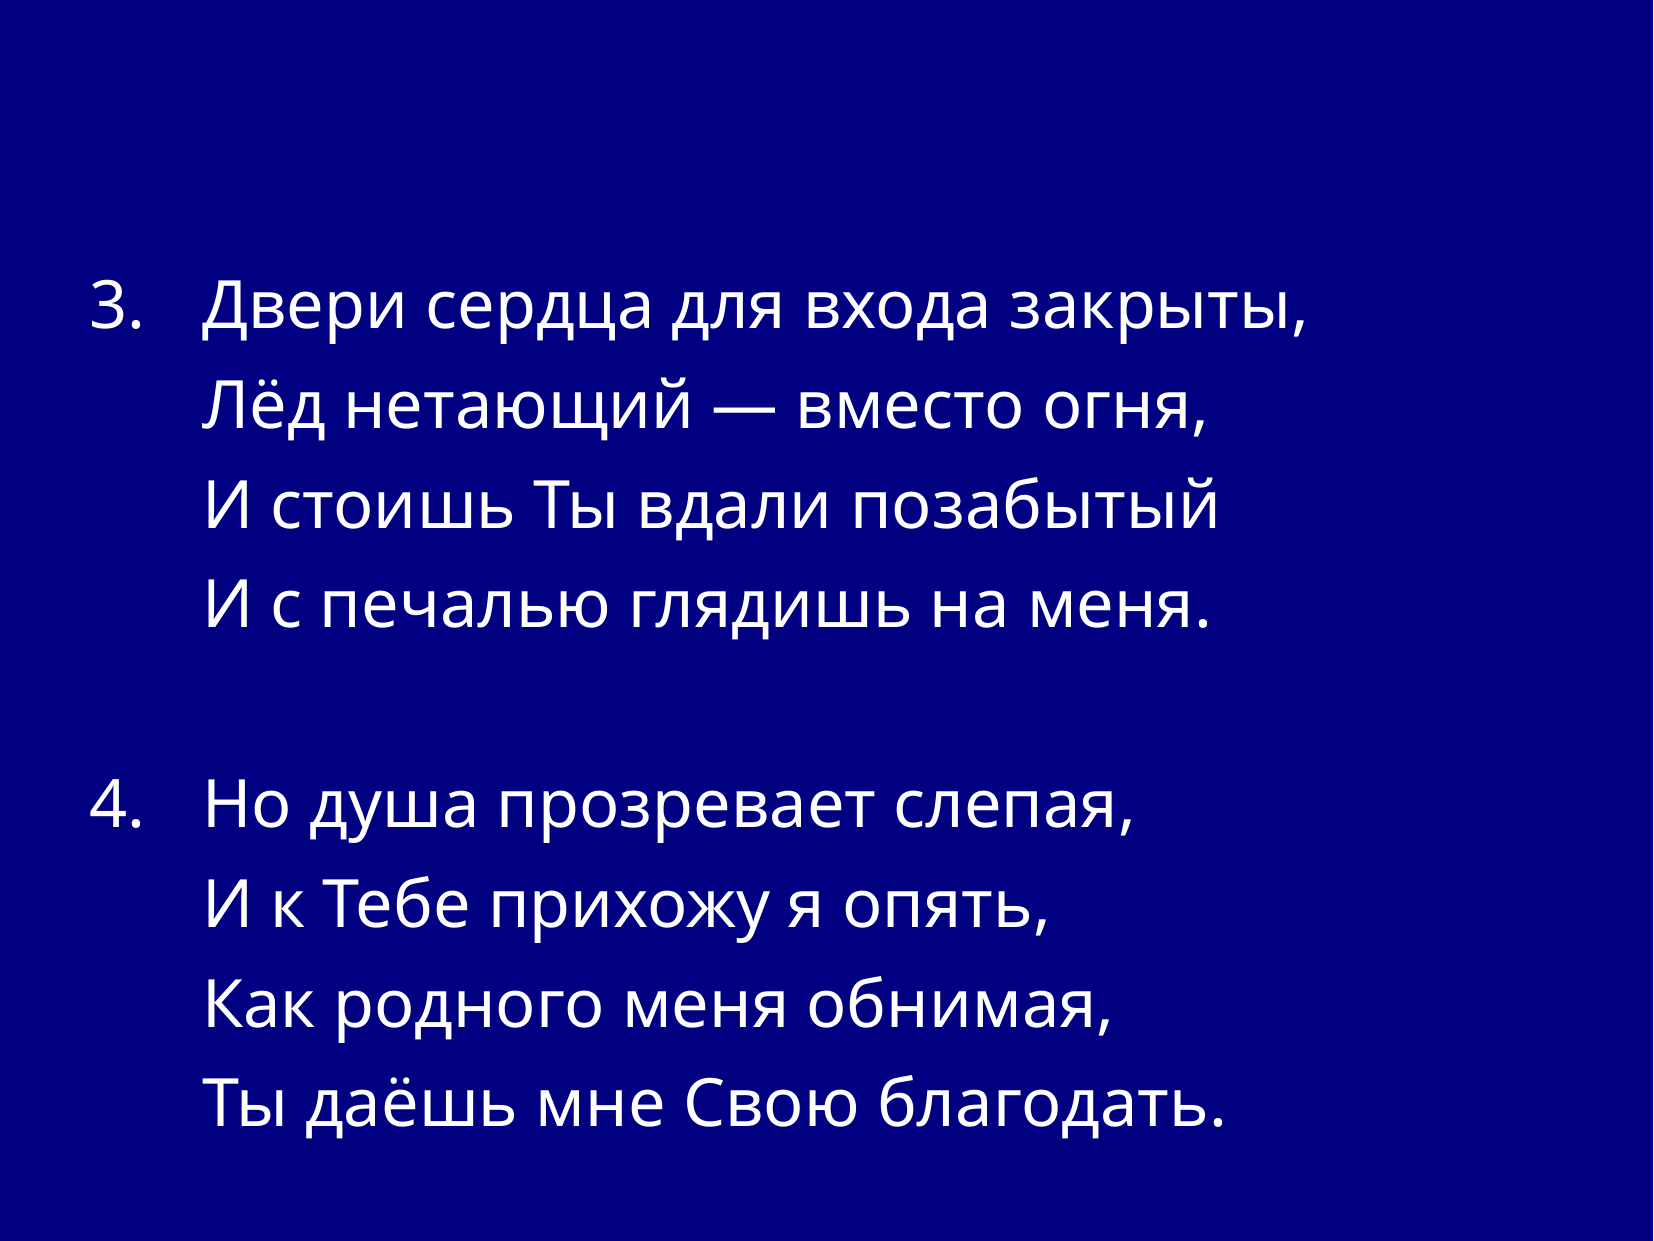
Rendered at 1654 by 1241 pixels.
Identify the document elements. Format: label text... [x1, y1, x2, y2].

text_box 3. Двери сердца для входа закрыты, Лёд нетающий — вместо огня, И стоишь Ты вдали позабытый И с печалью глядишь на меня. 4. Но душа прозревает слепая, И к Тебе прихожу я опять, Как родного меня обнимая, Ты даёшь мне Свою благодать. [75, 150, 1576, 1163]
